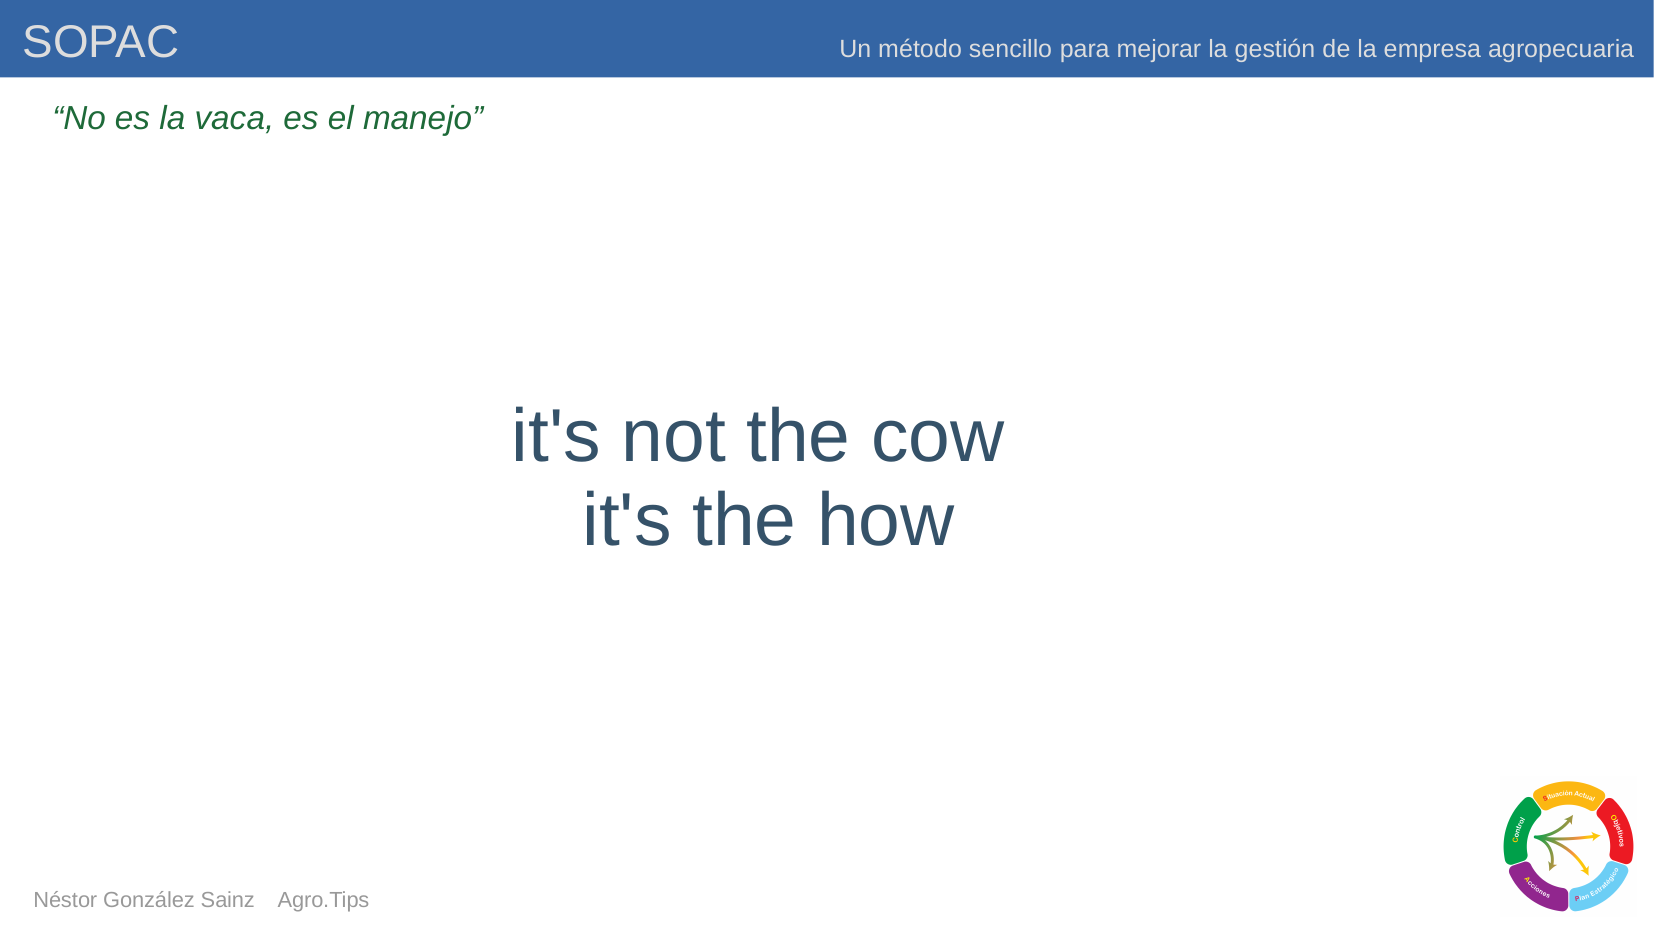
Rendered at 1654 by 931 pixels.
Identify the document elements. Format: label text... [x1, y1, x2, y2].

picture [1500, 776, 1637, 917]
text_box it's not the cow it's the how [337, 386, 1201, 570]
text_box “No es la vaca, es el manejo” [37, 92, 563, 168]
